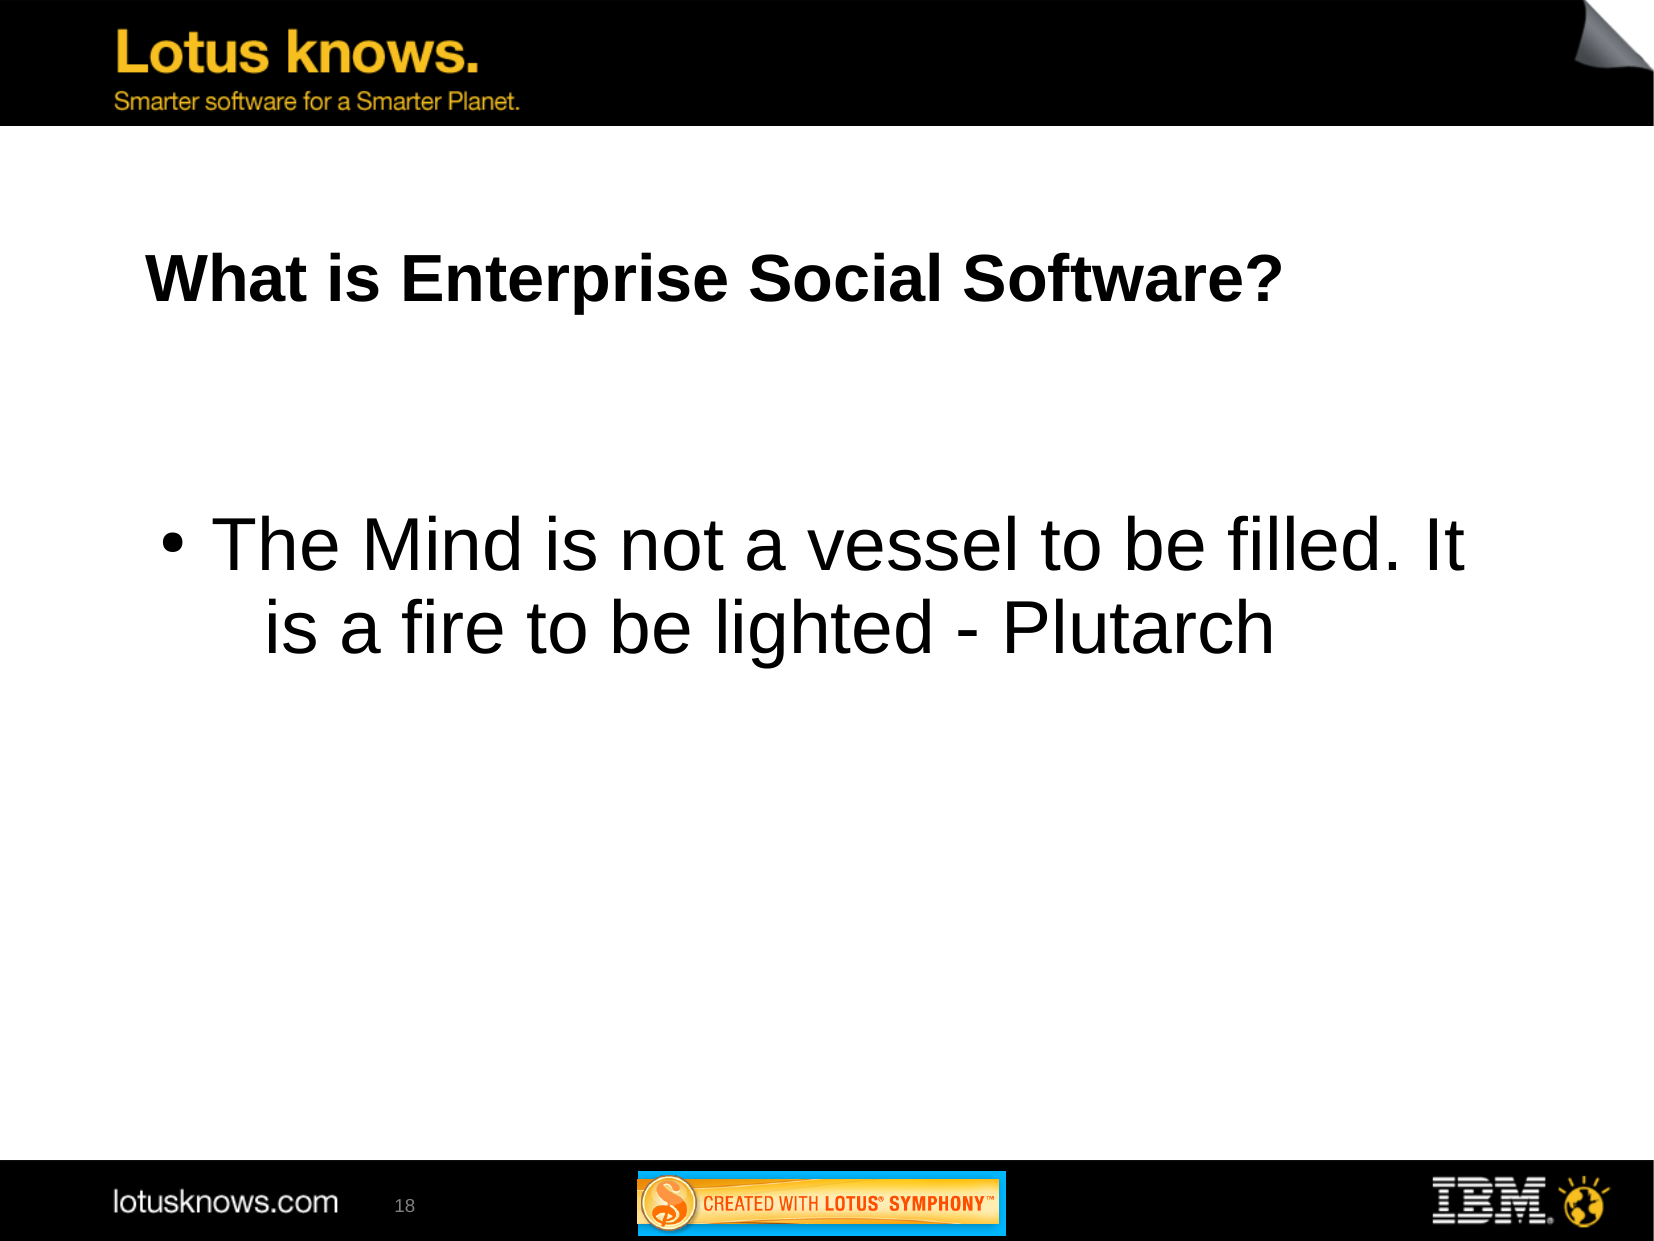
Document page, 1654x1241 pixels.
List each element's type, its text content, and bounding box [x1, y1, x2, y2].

picture [0, 1160, 1654, 1241]
picture [0, 0, 1654, 126]
title What is Enterprise Social Software? [145, 144, 1513, 316]
list The Mind is not a vessel to be filled. It is a fire to be lighted - Plutarch [123, 501, 1536, 1152]
